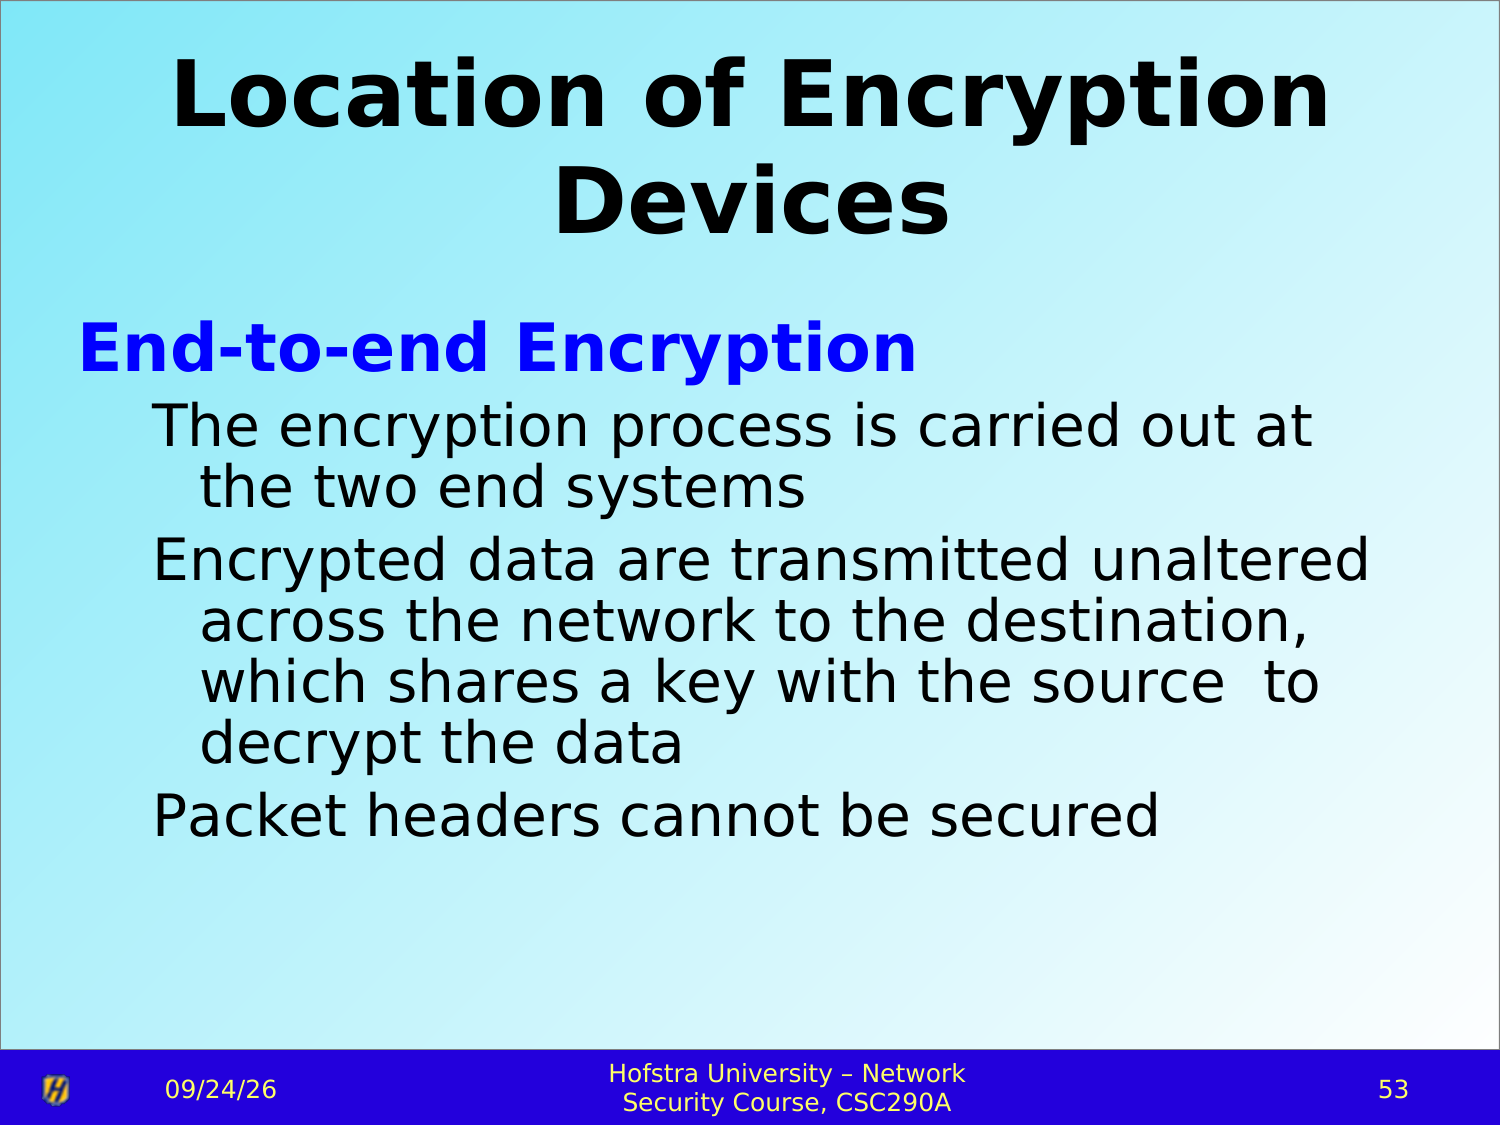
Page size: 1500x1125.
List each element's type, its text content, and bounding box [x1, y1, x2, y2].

list End-to-end Encryption The encryption process is carried out at the two end systems Encrypted data are transmitted unaltered across the network to the destination, which shares a key with the source to decrypt the data Packet headers cannot be secured [62, 307, 1426, 885]
title Location of Encryption Devices [112, 33, 1391, 263]
picture [37, 1072, 76, 1110]
